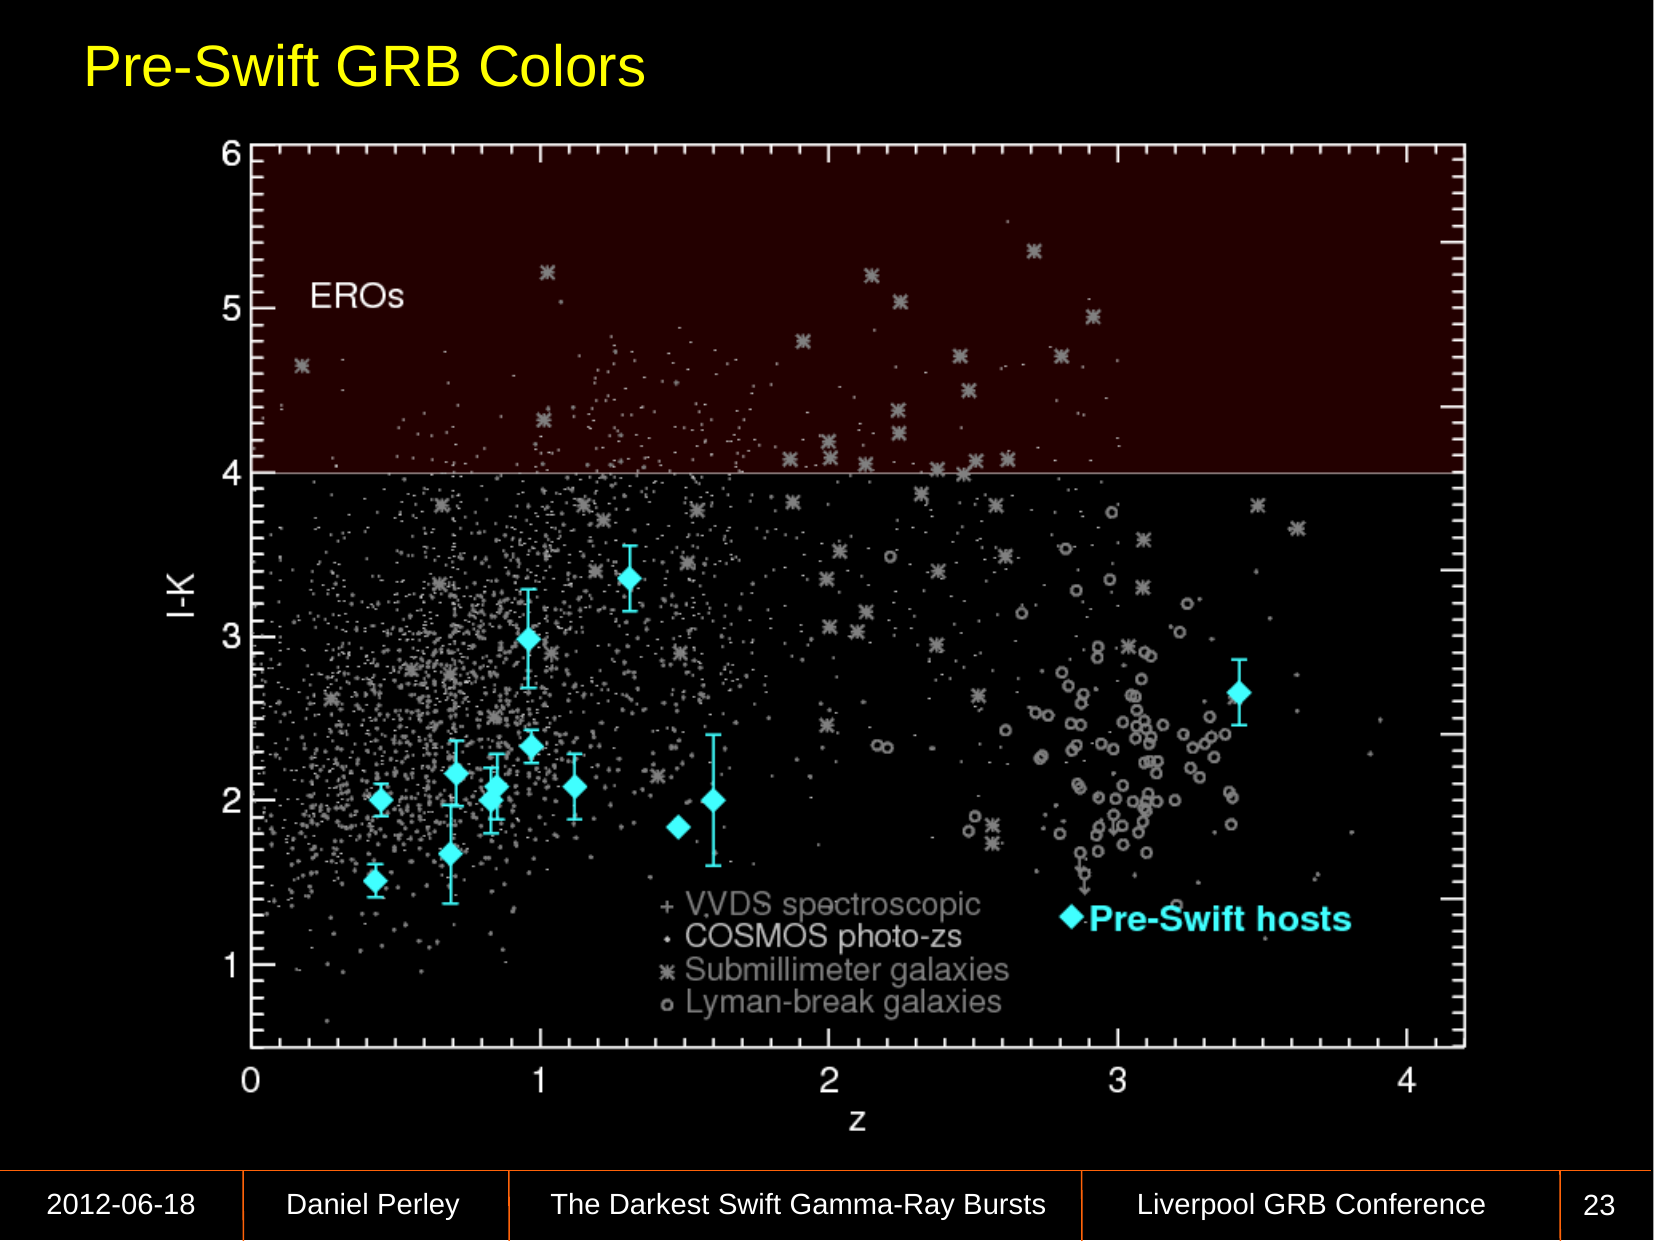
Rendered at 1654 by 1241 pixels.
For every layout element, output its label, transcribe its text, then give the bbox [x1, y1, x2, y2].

title Pre-Swift GRB Colors [83, 33, 1574, 100]
picture [159, 134, 1476, 1139]
